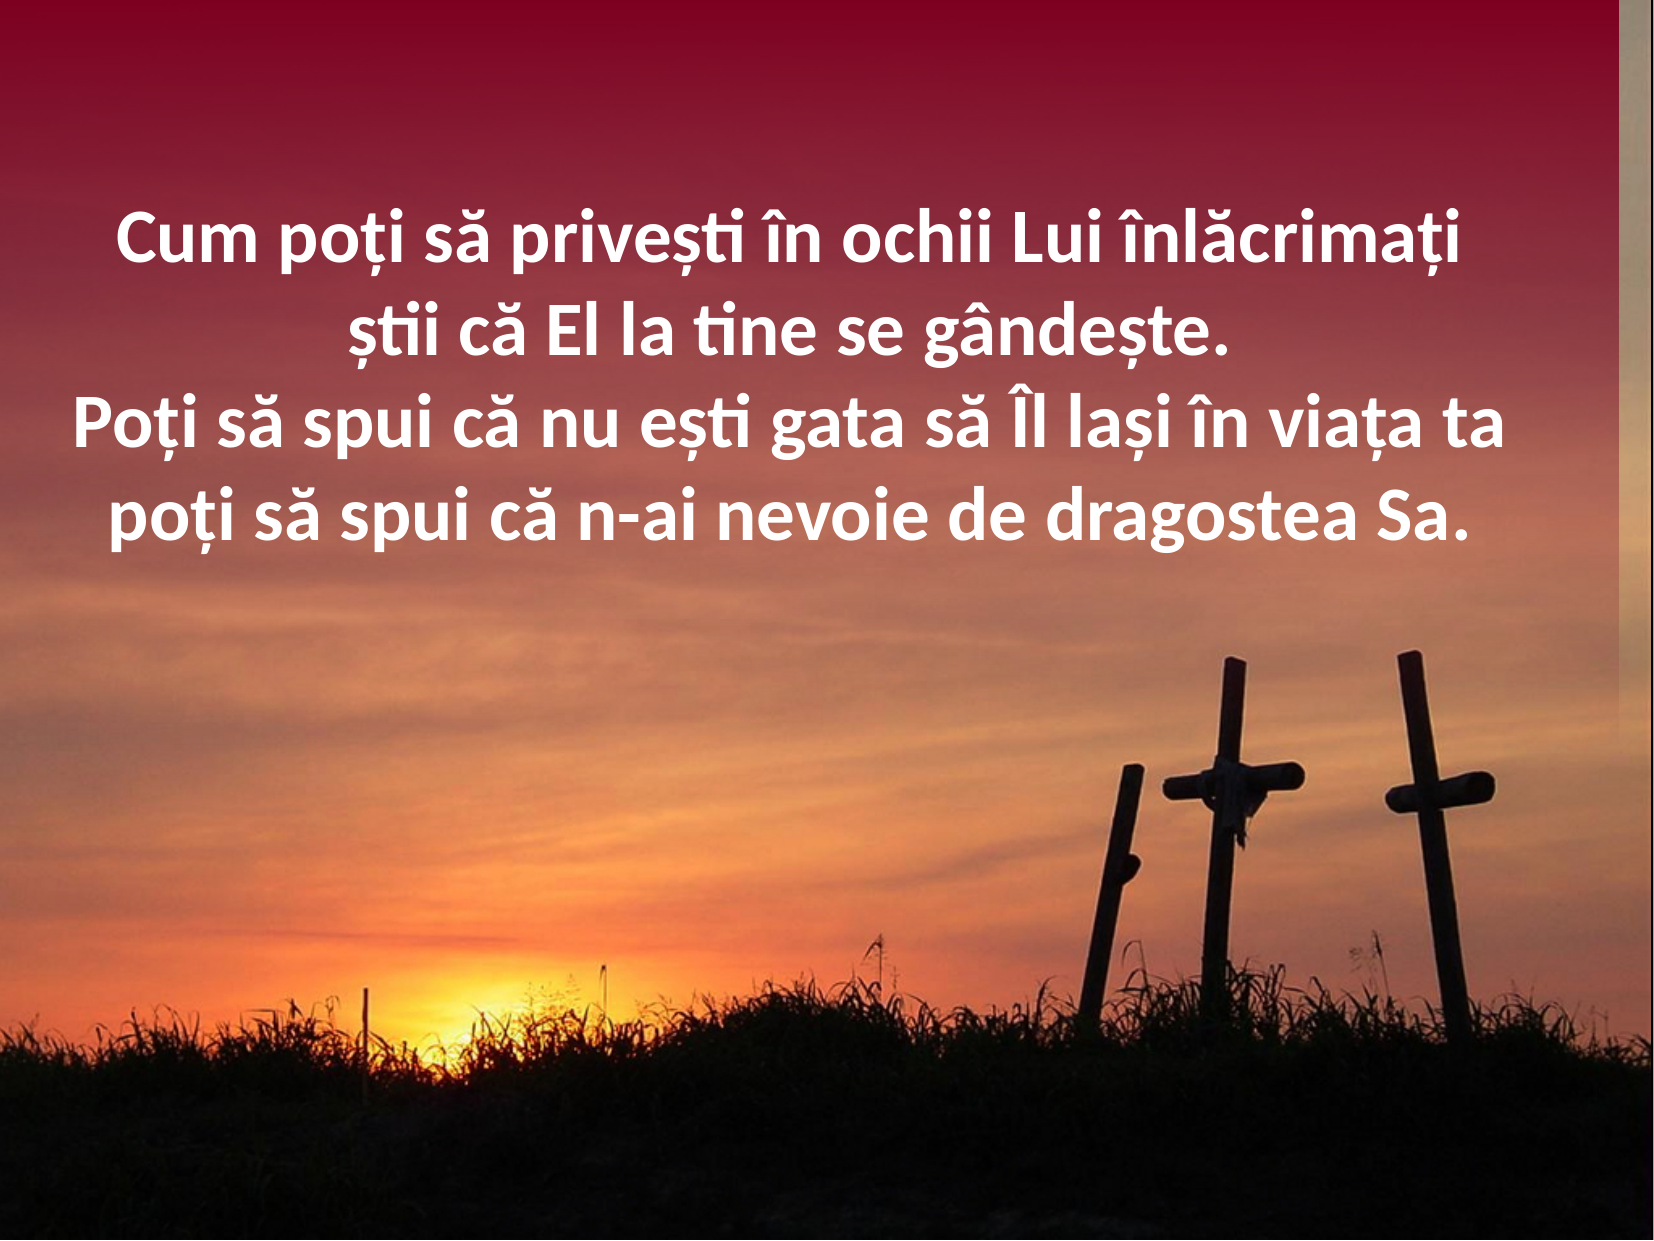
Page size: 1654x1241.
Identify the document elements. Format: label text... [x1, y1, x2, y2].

picture [0, 0, 1651, 1241]
text_box Cum poţi să priveşti în ochii Lui înlăcrimaţi ştii că El la tine se gândeşte. Poţi să spui că nu eşti gata să Îl laşi în viaţa ta poţi să spui că n-ai nevoie de dragostea Sa. [0, 0, 1619, 751]
